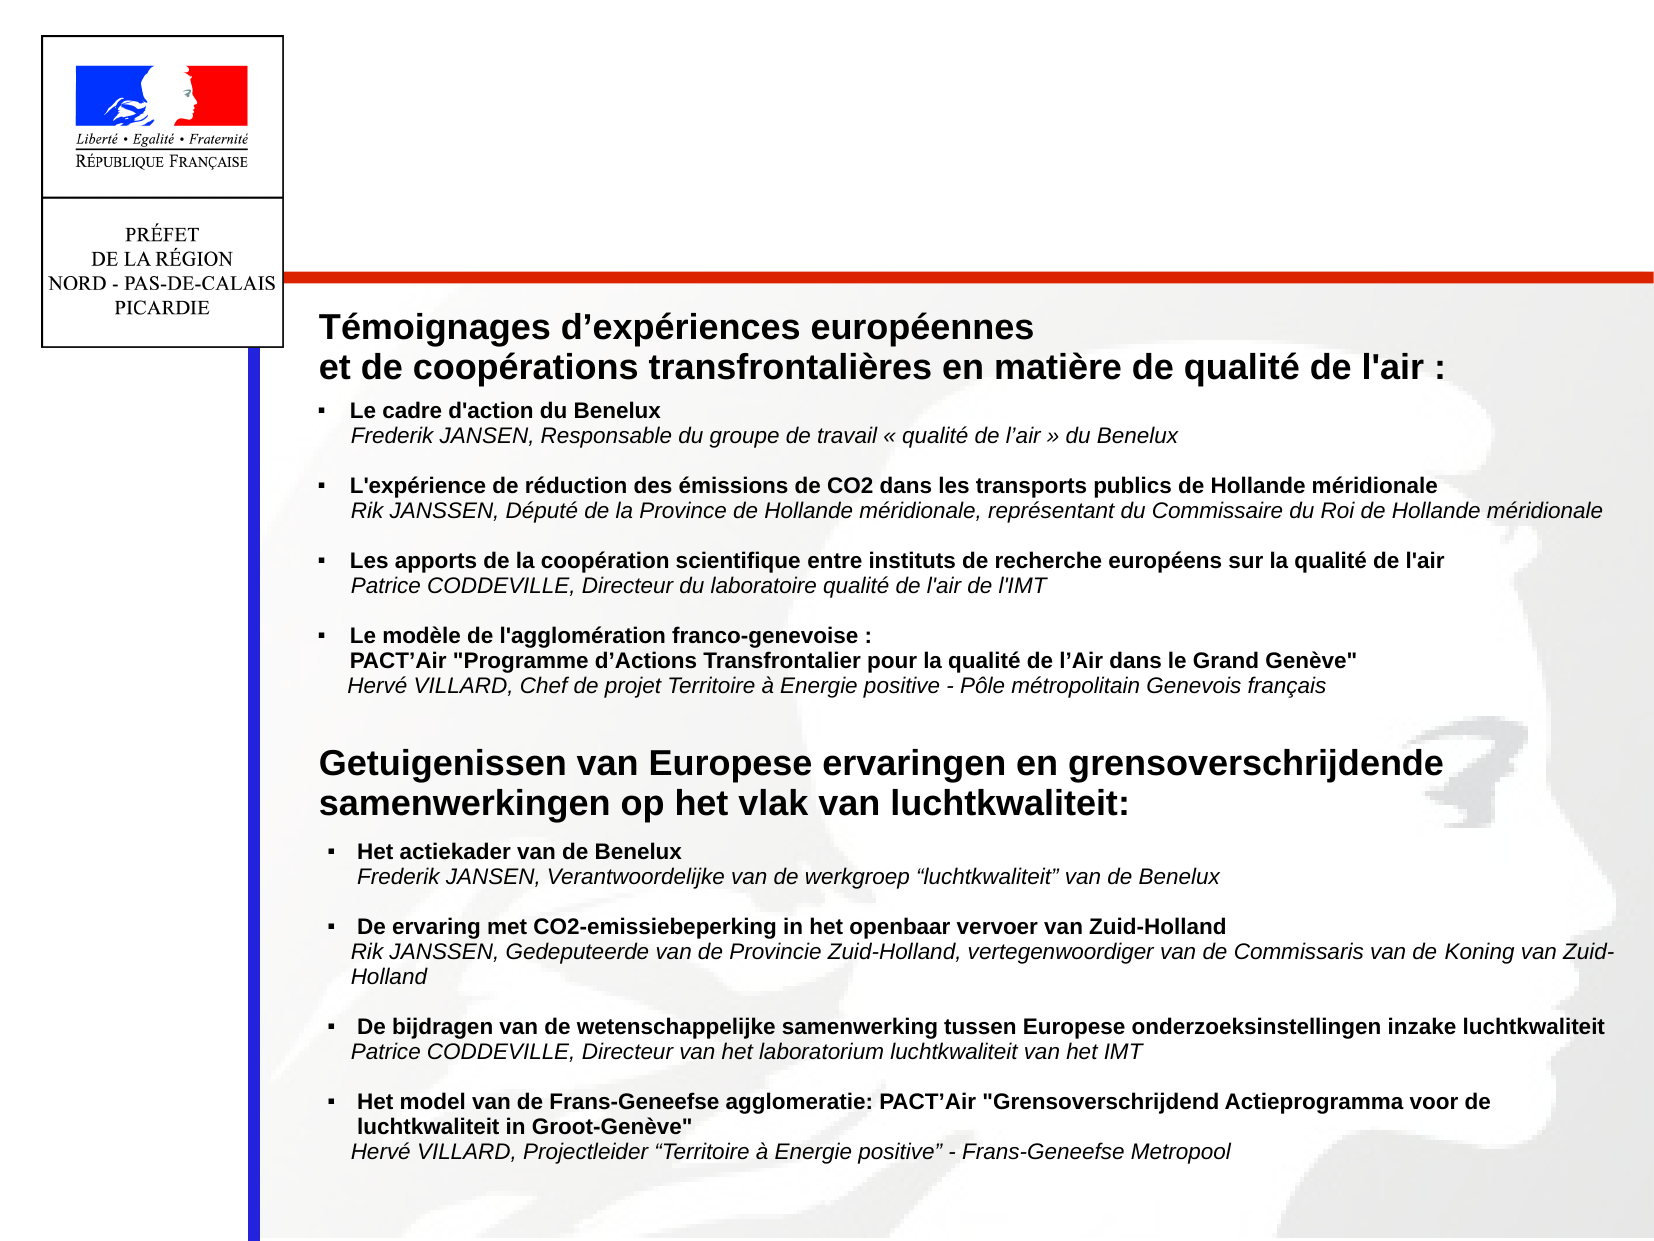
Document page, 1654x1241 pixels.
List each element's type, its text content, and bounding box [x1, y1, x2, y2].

list Témoignages d’expériences européennes et de coopérations transfrontalières en matière de qualité de l'air : Le cadre d'action du Benelux Frederik JANSEN, Responsable du groupe de travail « qualité de l’air » du Benelux L'expérience de réduction des émissions de CO2 dans les transports publics de Hollande méridionale Rik JANSSEN, Député de la Province de Hollande méridionale, représentant du Commissaire du Roi de Hollande méridionale Les apports de la coopération scientifique entre instituts de recherche européens sur la qualité de l'air Patrice CODDEVILLE, Directeur du laboratoire qualité de l'air de l'IMT Le modèle de l'agglomération franco-genevoise : PACT’Air "Programme d’Actions Transfrontalier pour la qualité de l’Air dans le Grand Genève" Hervé VILLARD, Chef de projet Territoire à Energie positive - Pôle métropolitain Genevois français Getuigenissen van Europese ervaringen en grensoverschrijdende samenwerkingen op het vlak van luchtkwaliteit: Het actiekader van de Benelux Frederik JANSEN, Verantwoordelijke van de werkgroep “luchtkwaliteit” van de Benelux De ervaring met CO2-emissiebeperking in het openbaar vervoer van Zuid-Holland Rik JANSSEN, Gedeputeerde van de Provincie Zuid-Holland, vertegenwoordiger van de Commissaris van de Koning van Zuid-Holland De bijdragen van de wetenschappelijke samenwerking tussen Europese onderzoeksinstellingen inzake luchtkwaliteit Patrice CODDEVILLE, Directeur van het laboratorium luchtkwaliteit van het IMT Het model van de Frans-Geneefse agglomeratie: PACT’Air "Grensoverschrijdend Actieprogramma voor de luchtkwaliteit in Groot-Genève" Hervé VILLARD, Projectleider “Territoire à Energie positive” - Frans-Geneefse Metropool [318, 307, 1630, 1193]
picture [41, 35, 284, 348]
